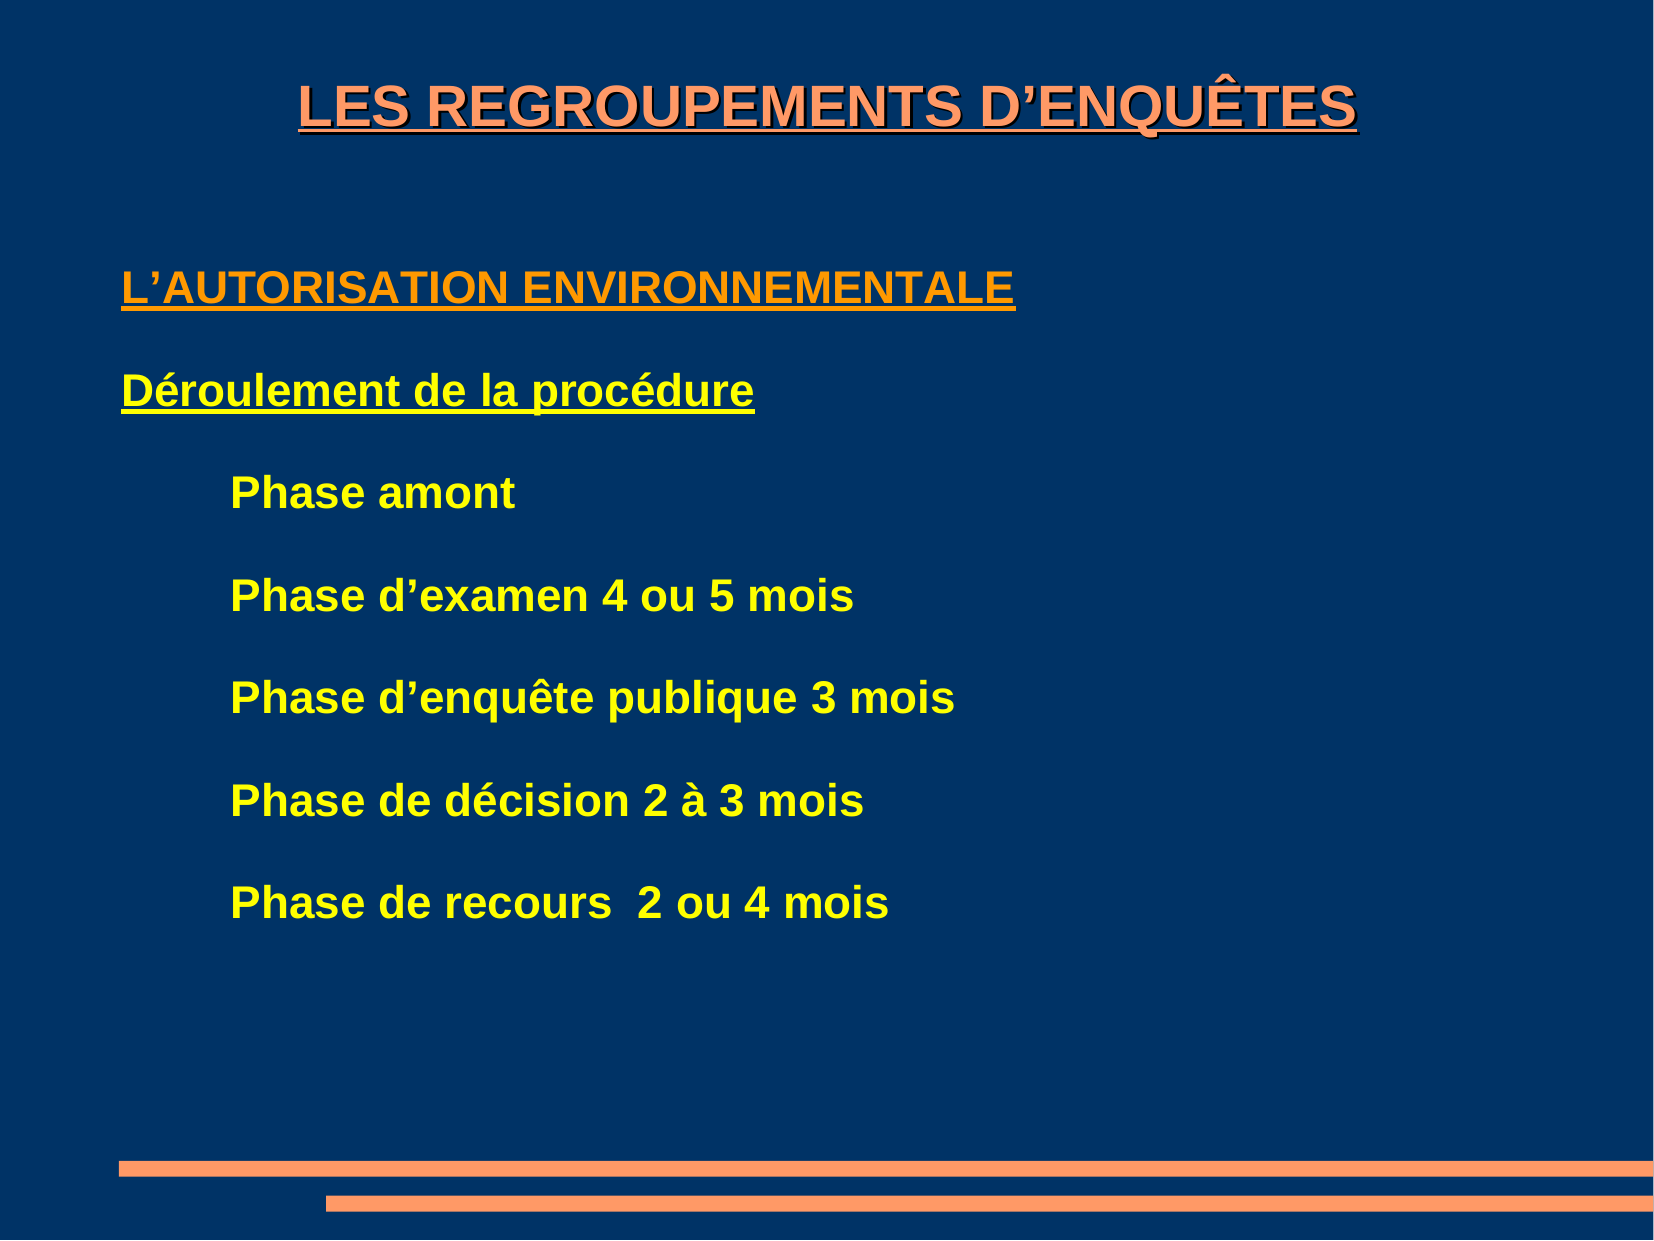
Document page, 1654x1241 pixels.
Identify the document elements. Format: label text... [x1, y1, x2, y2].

title LES REGROUPEMENTS D’ENQUÊTES [121, 46, 1534, 166]
subtitle L’AUTORISATION ENVIRONNEMENTALE Déroulement de la procédure Phase amont Phase d’examen 4 ou 5 mois Phase d’enquête publique 3 mois Phase de décision 2 à 3 mois Phase de recours 2 ou 4 mois [121, 201, 1561, 1143]
